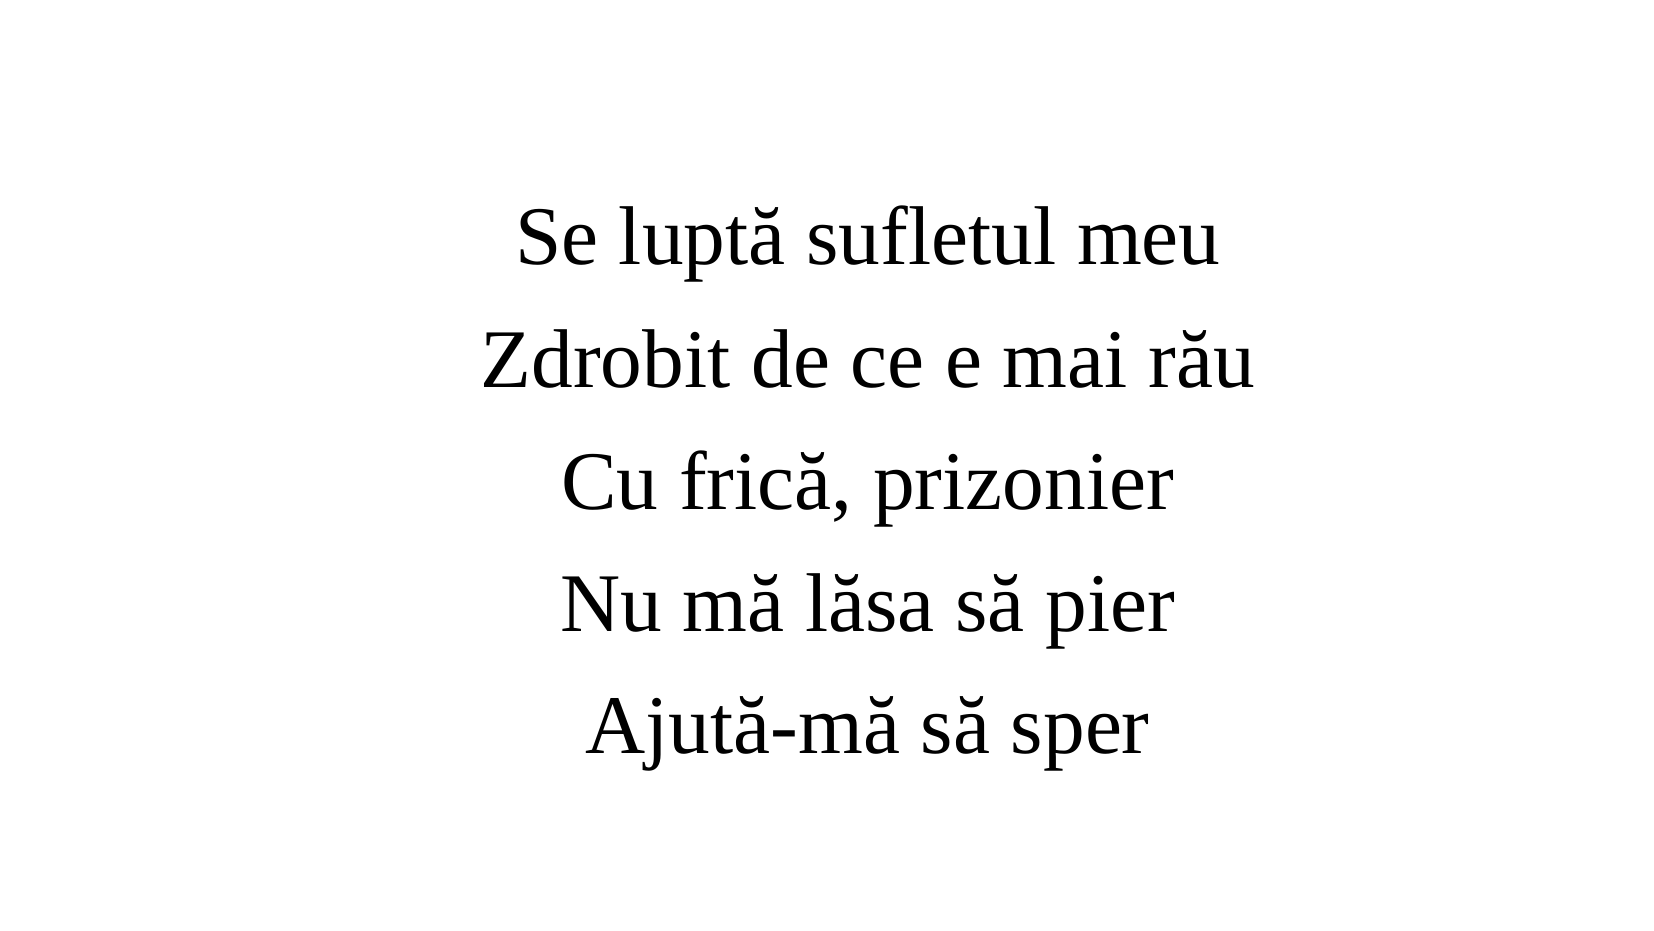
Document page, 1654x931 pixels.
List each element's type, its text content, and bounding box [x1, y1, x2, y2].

subtitle Se luptă sufletul meu Zdrobit de ce e mai rău Cu frică, prizonier Nu mă lăsa să pier Ajută-mă să sper [153, 177, 1583, 775]
